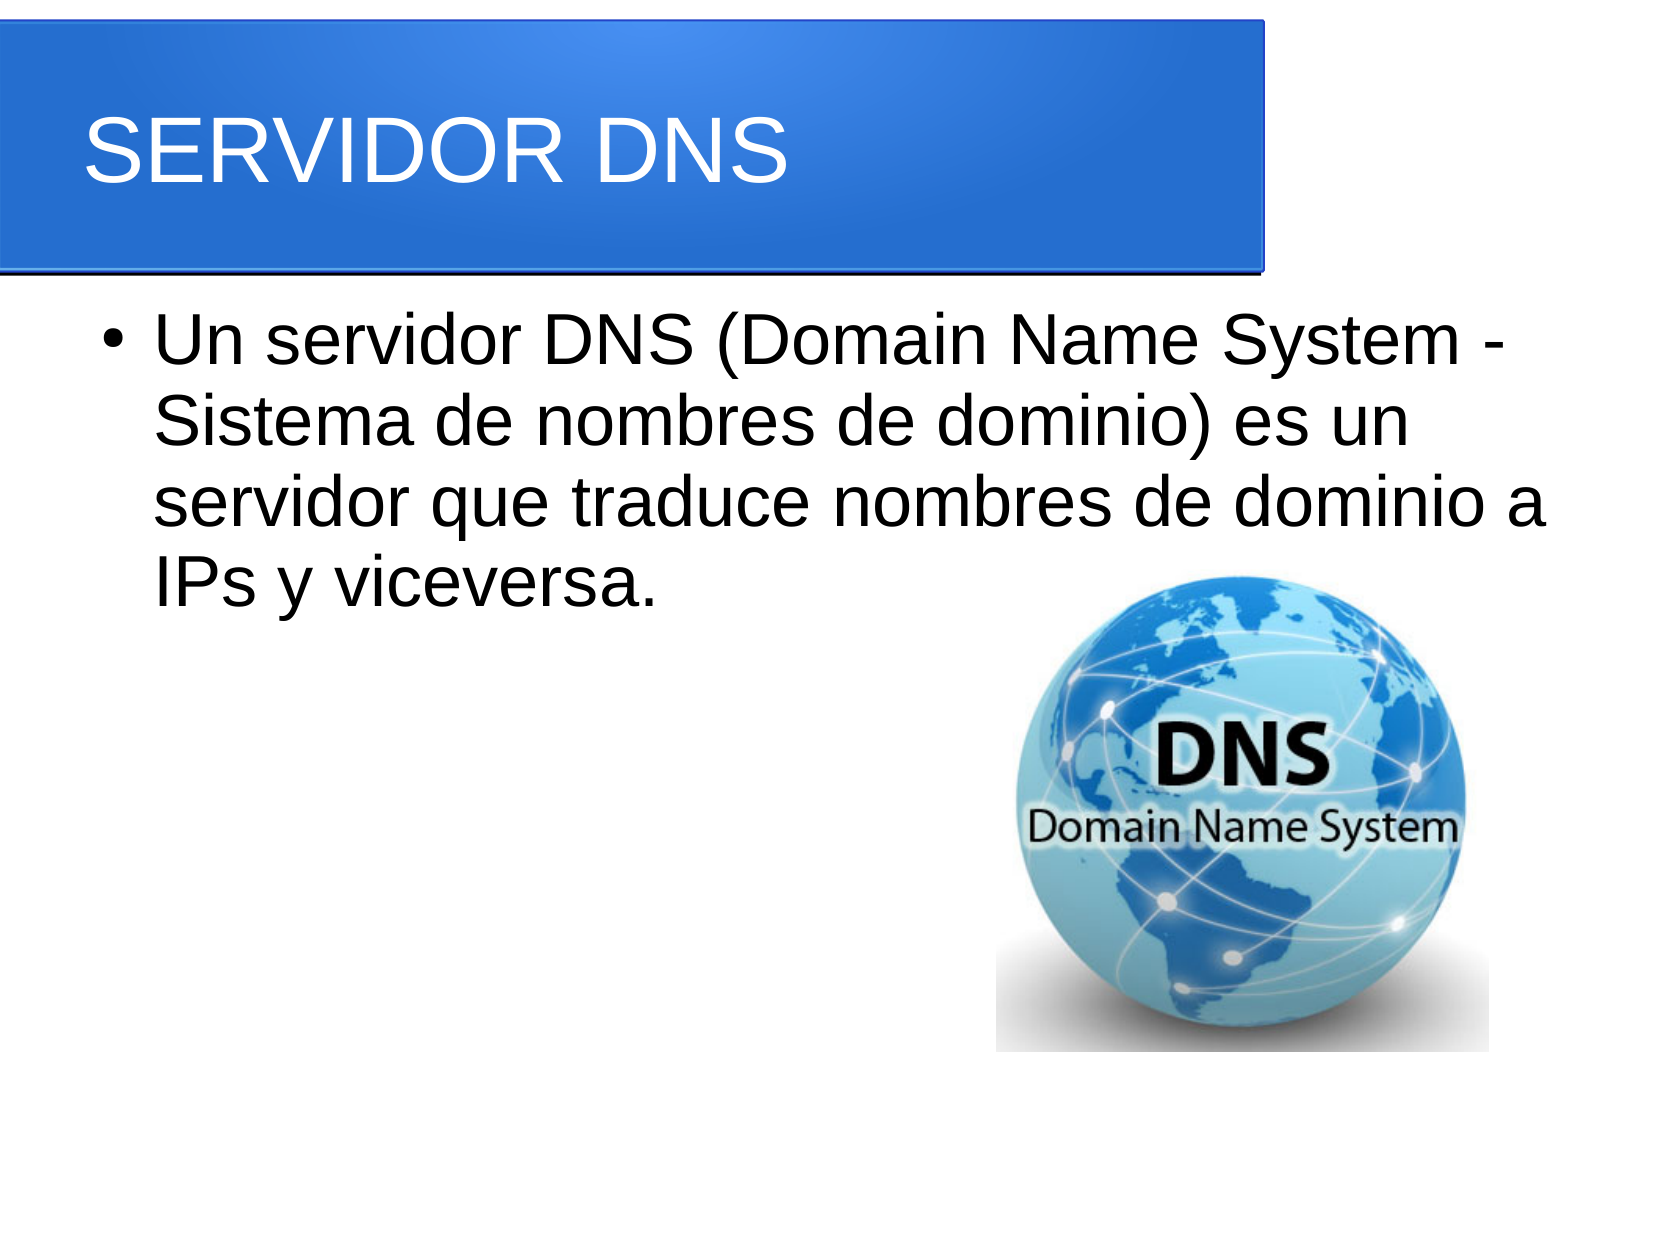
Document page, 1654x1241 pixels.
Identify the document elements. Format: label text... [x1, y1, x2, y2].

picture [996, 565, 1489, 1052]
title SERVIDOR DNS [82, 47, 1235, 252]
list Un servidor DNS (Domain Name System - Sistema de nombres de dominio) es un servidor que traduce nombres de dominio a IPs y viceversa. [82, 299, 1571, 1019]
